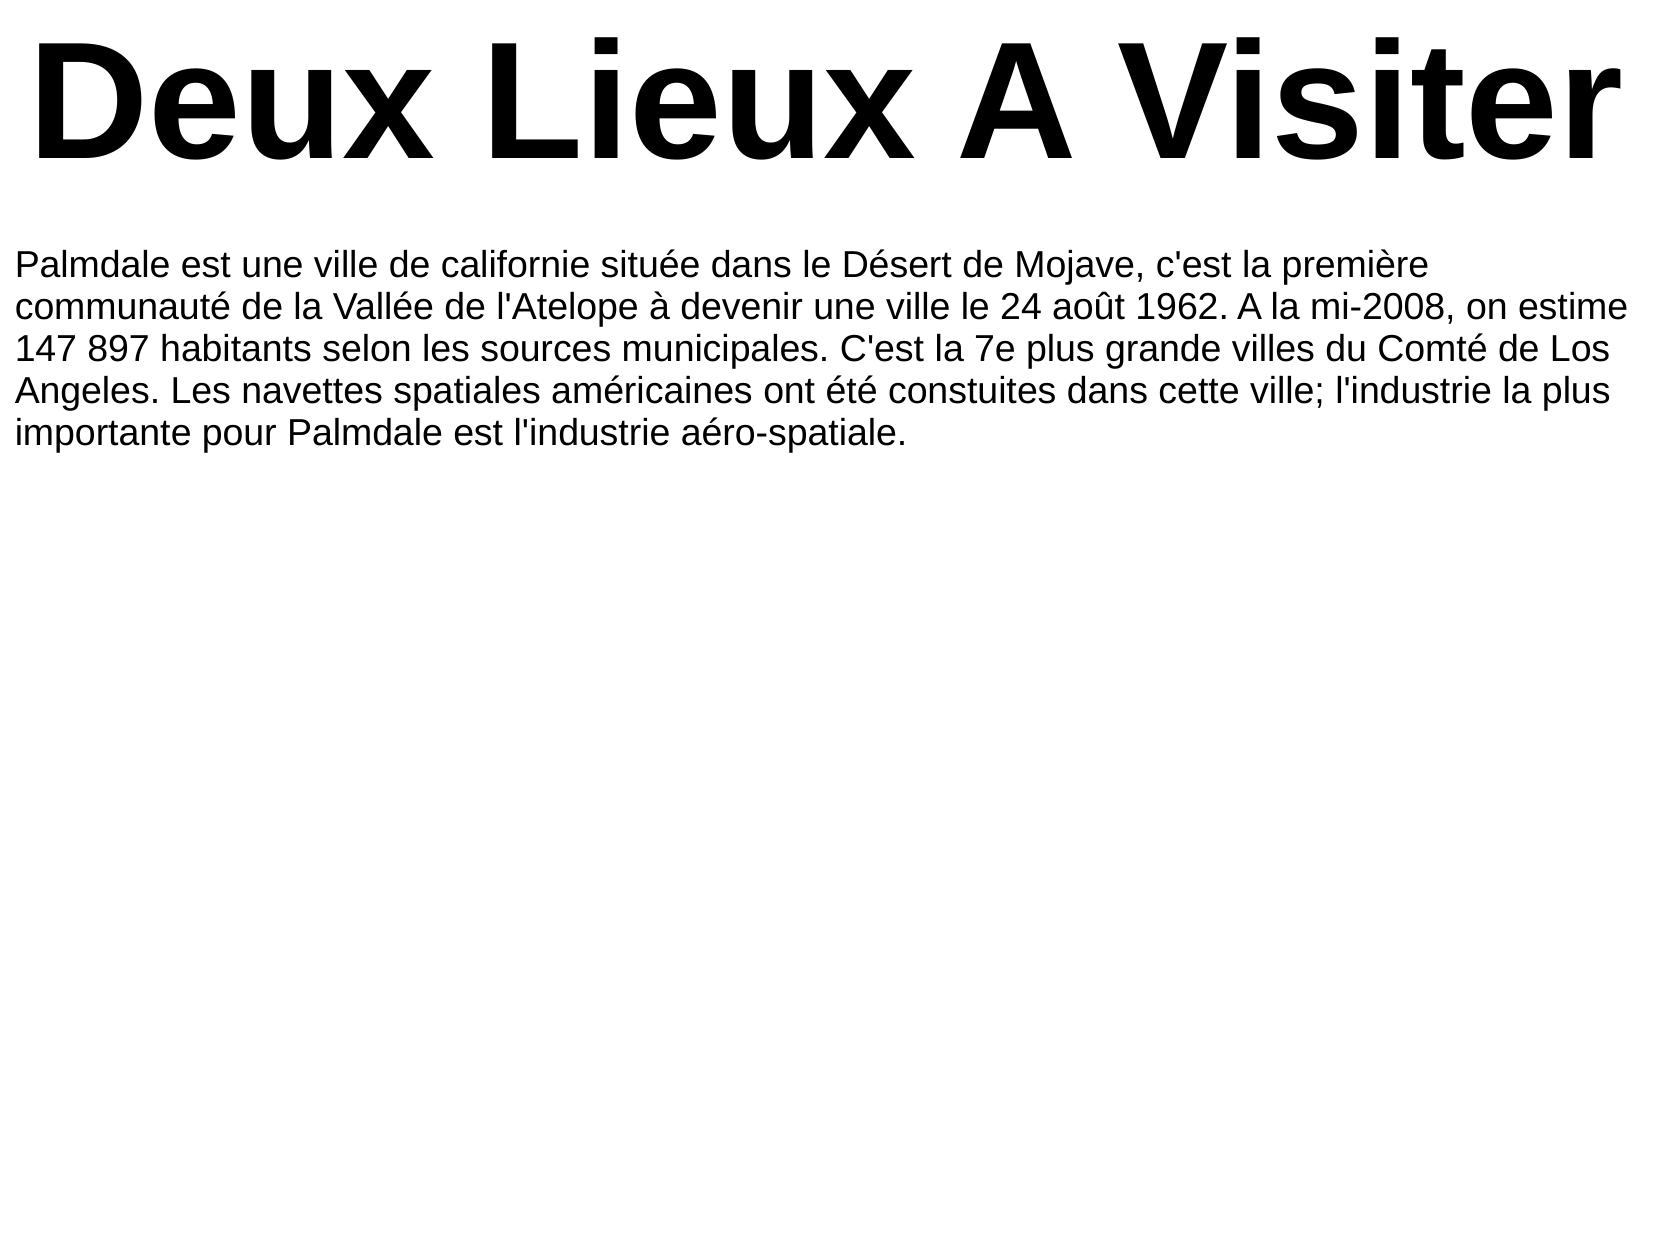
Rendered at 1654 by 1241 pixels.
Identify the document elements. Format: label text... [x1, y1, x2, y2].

text_box Deux Lieux A Visiter [0, 0, 1654, 202]
text_box Palmdale est une ville de californie située dans le Désert de Mojave, c'est la première communauté de la Vallée de l'Atelope à devenir une ville le 24 août 1962. A la mi-2008, on estime 147 897 habitants selon les sources municipales. C'est la 7e plus grande villes du Comté de Los Angeles. Les navettes spatiales américaines ont été constuites dans cette ville; l'industrie la plus importante pour Palmdale est l'industrie aéro-spatiale. [0, 236, 1654, 462]
